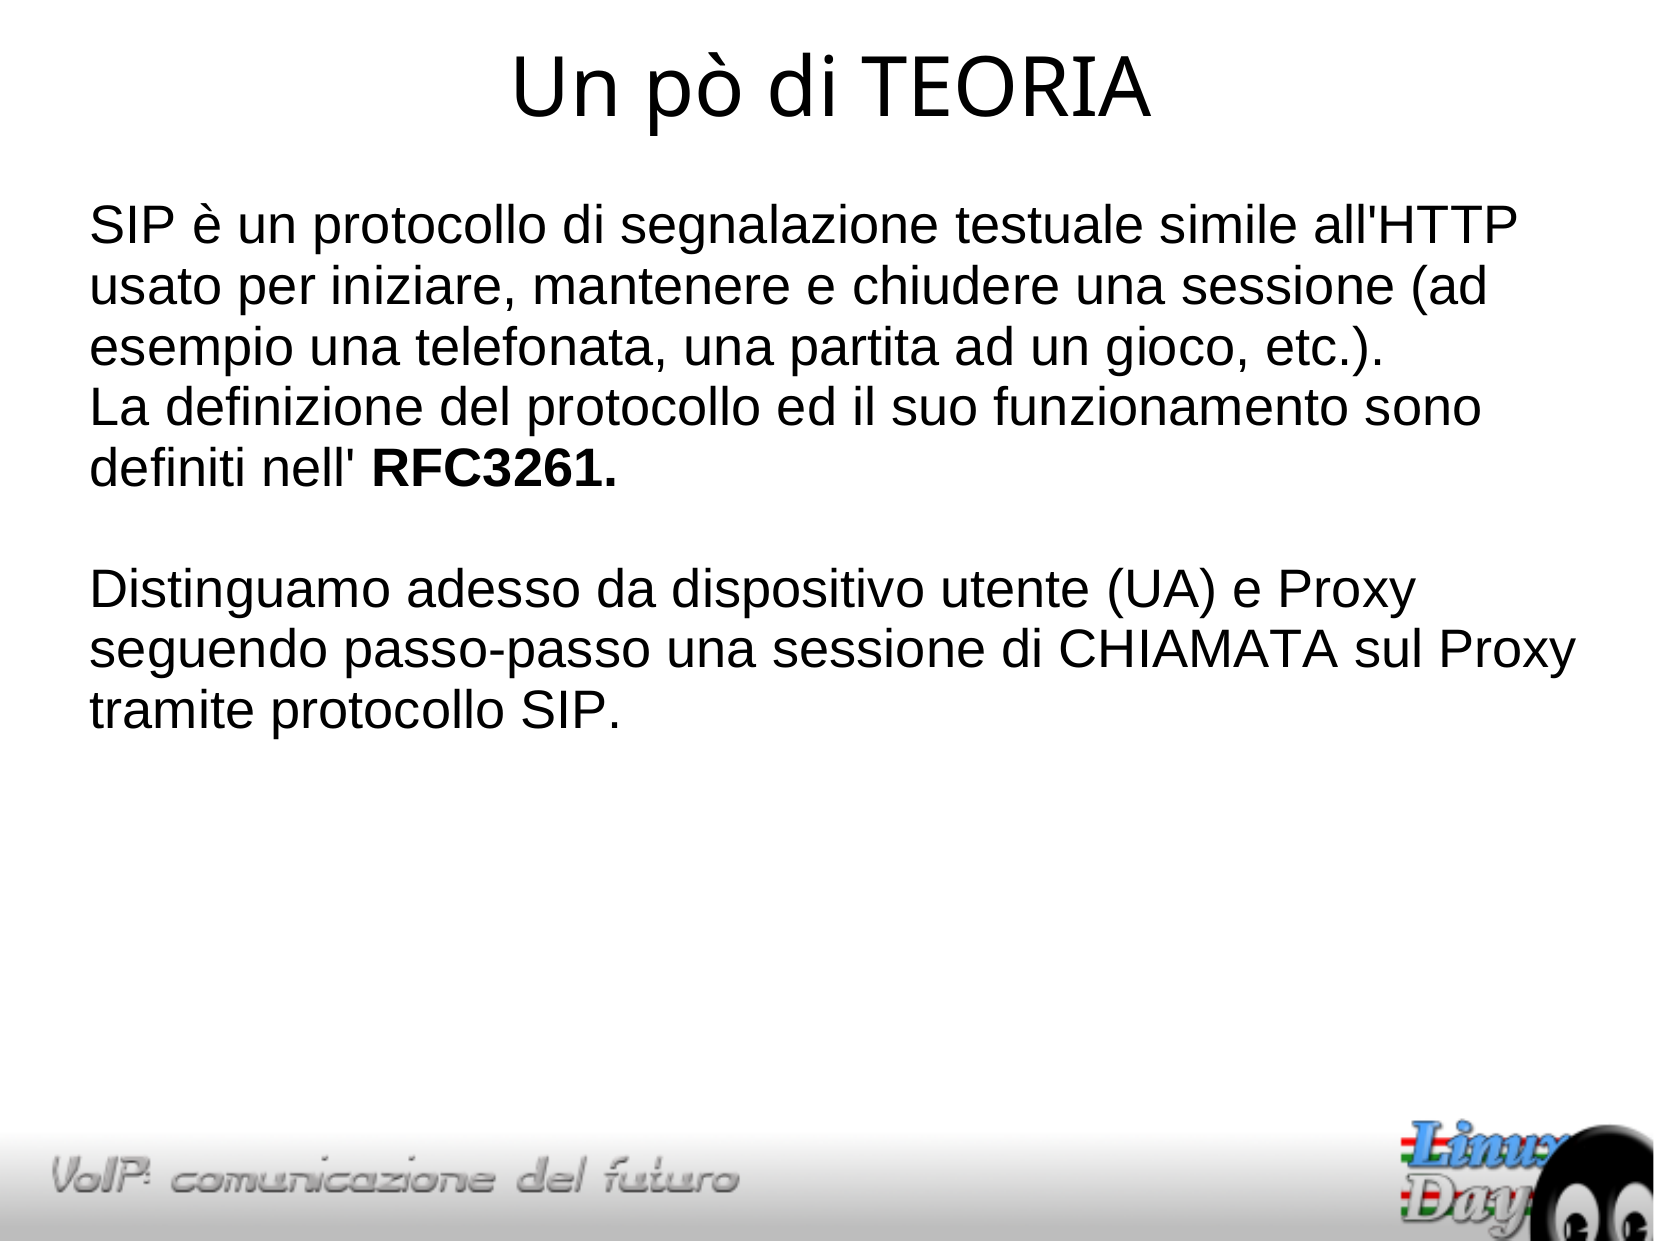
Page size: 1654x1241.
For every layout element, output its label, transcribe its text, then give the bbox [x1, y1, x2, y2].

text_box SIP è un protocollo di segnalazione testuale simile all'HTTP usato per iniziare, mantenere e chiudere una sessione (ad esempio una telefonata, una partita ad un gioco, etc.). La definizione del protocollo ed il suo funzionamento sono definiti nell' RFC3261. Distinguamo adesso da dispositivo utente (UA) e Proxy seguendo passo-passo una sessione di CHIAMATA sul Proxy tramite protocollo SIP. [75, 187, 1613, 748]
title Un pò di TEORIA [86, 0, 1576, 187]
picture [0, 1115, 1654, 1241]
